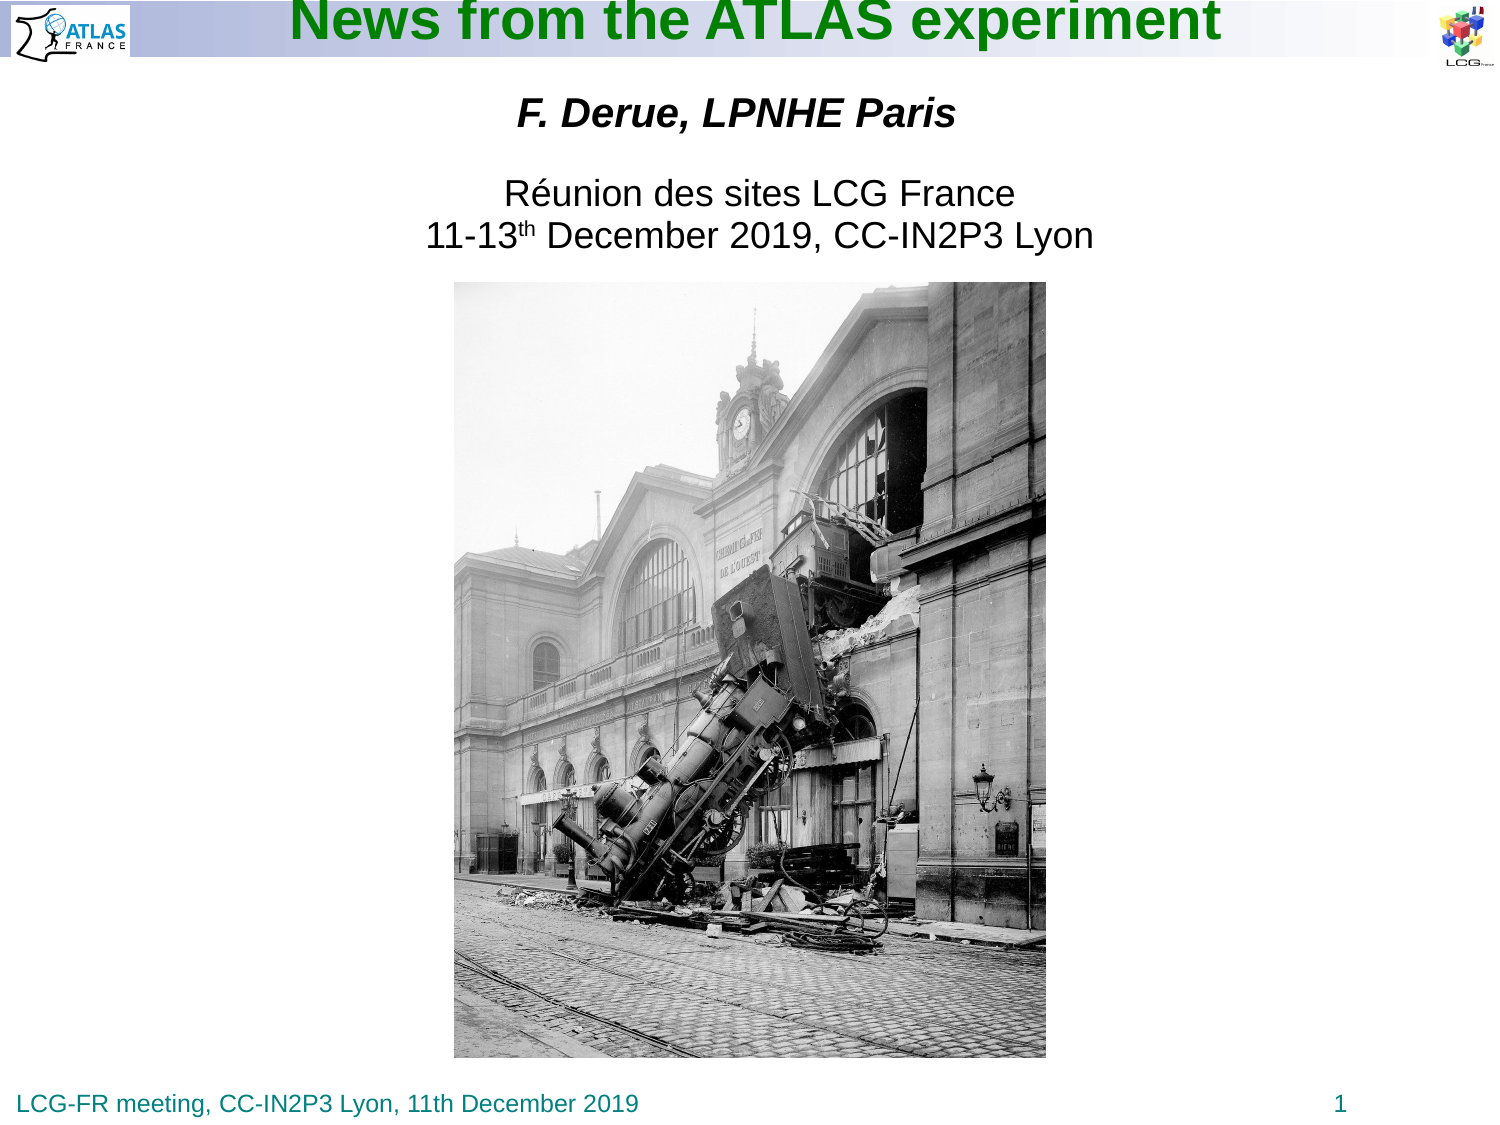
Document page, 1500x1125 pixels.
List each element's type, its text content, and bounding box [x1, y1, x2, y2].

picture [454, 282, 1046, 1058]
text_box News from the ATLAS experiment [7, 0, 1500, 108]
text_box Réunion des sites LCG France 11-13th December 2019, CC-IN2P3 Lyon [314, 165, 1205, 265]
text_box F. Derue, LPNHE Paris [389, 85, 1085, 165]
